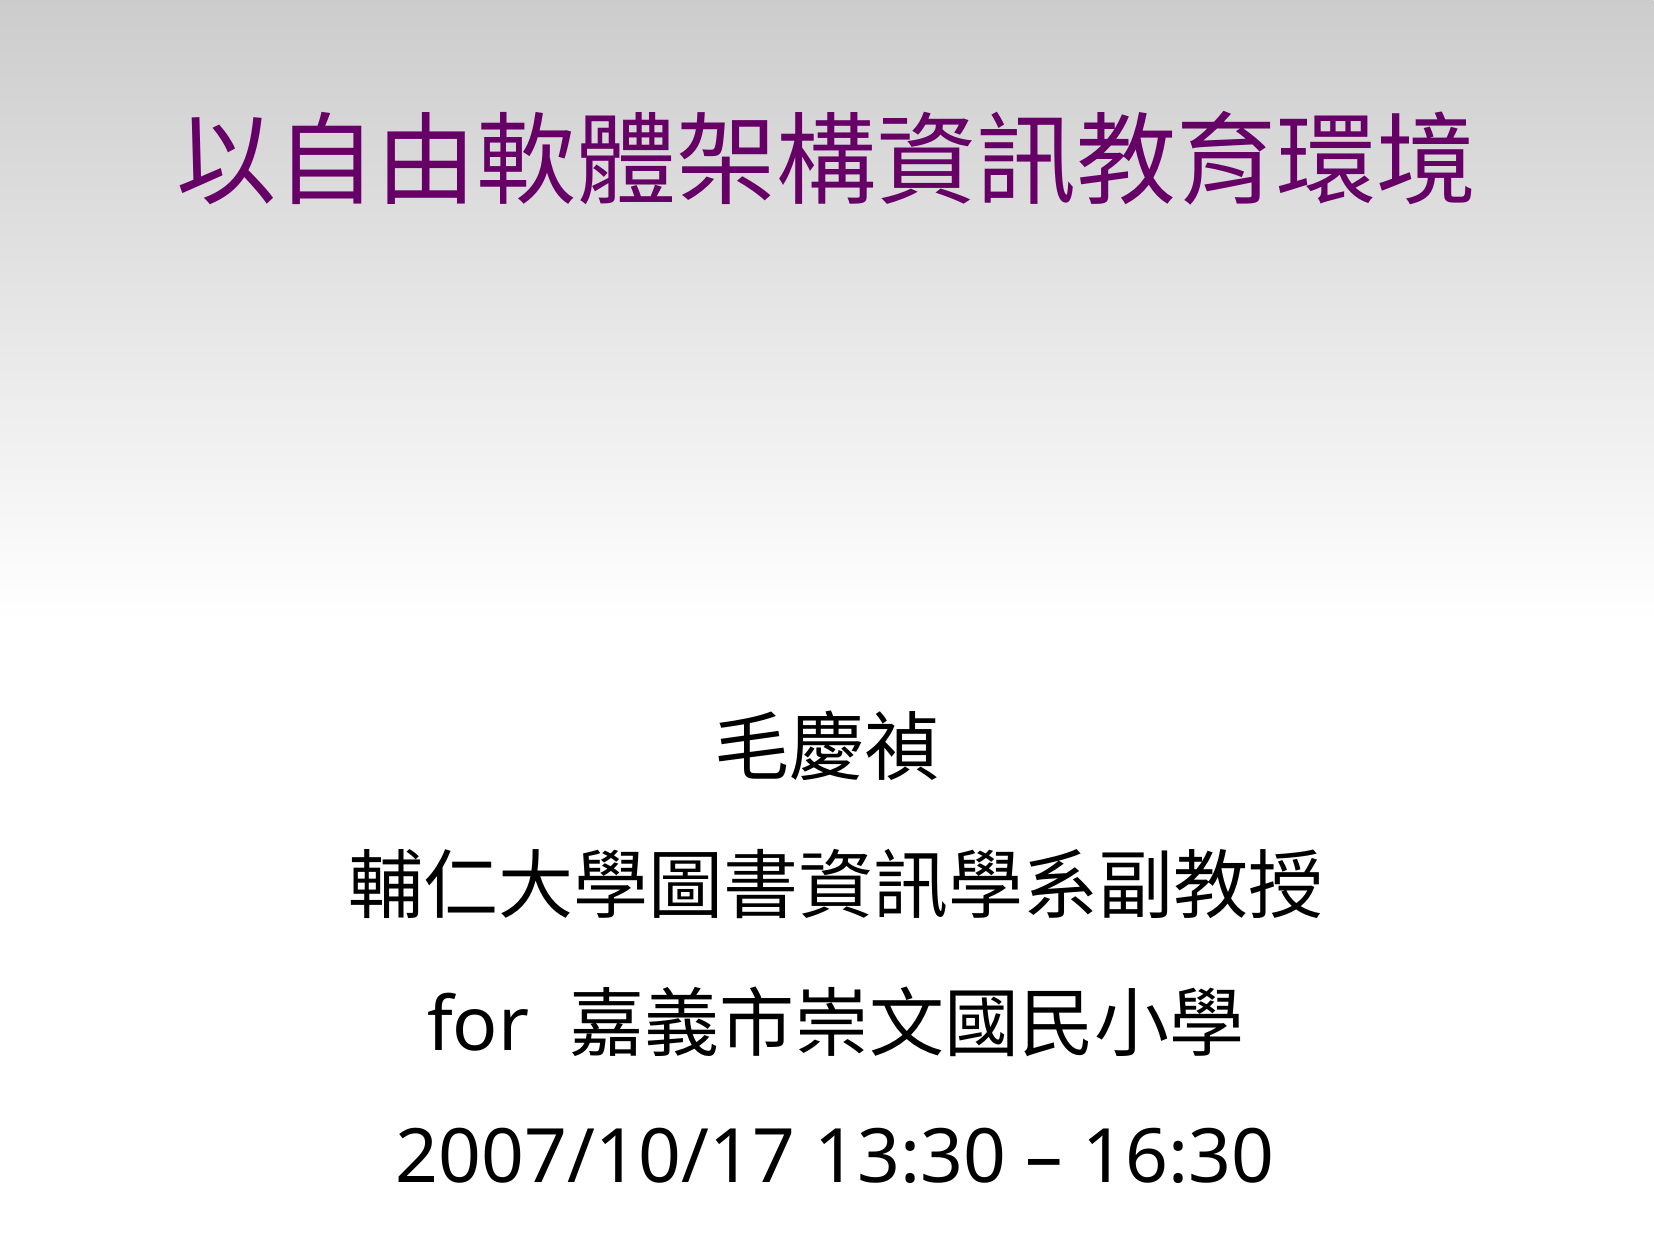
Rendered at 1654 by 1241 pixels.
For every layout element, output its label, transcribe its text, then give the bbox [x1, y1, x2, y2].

list 毛慶禎 輔仁大學圖書資訊學系副教授 for 嘉義市崇文國民小學 2007/10/17 13:30 – 16:30 02-29052334 mao@lins.fju.edu.tw [82, 290, 1571, 1168]
title 以自由軟體架構資訊教育環境 [82, 49, 1571, 257]
